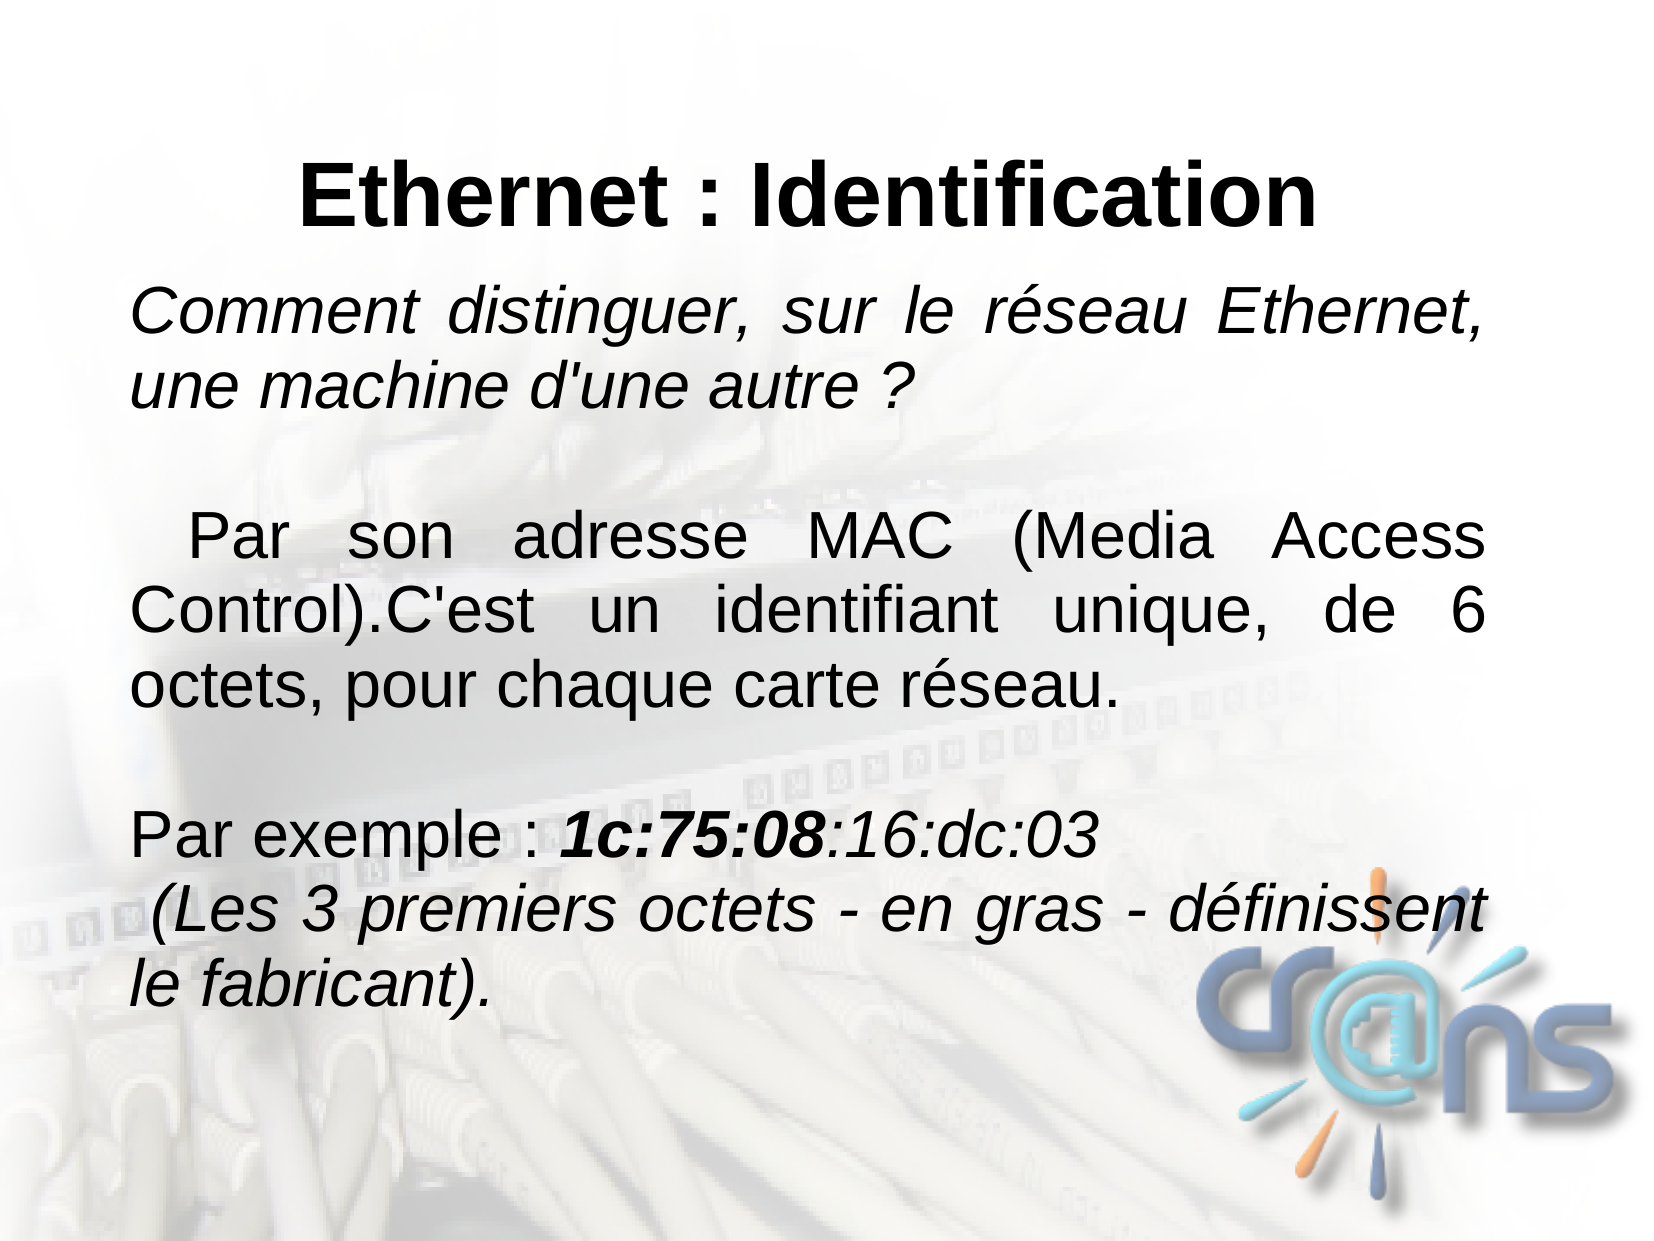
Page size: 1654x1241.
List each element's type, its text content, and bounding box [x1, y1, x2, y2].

picture [0, 0, 1654, 1241]
subtitle Comment distinguer, sur le réseau Ethernet, une machine d'une autre ? Par son adresse MAC (Media Access Control).C'est un identifiant unique, de 6 octets, pour chaque carte réseau. Par exemple : 1c:75:08:16:dc:03 (Les 3 premiers octets - en gras - définissent le fabricant). [129, 273, 1489, 1096]
title Ethernet : Identification [82, 90, 1536, 298]
